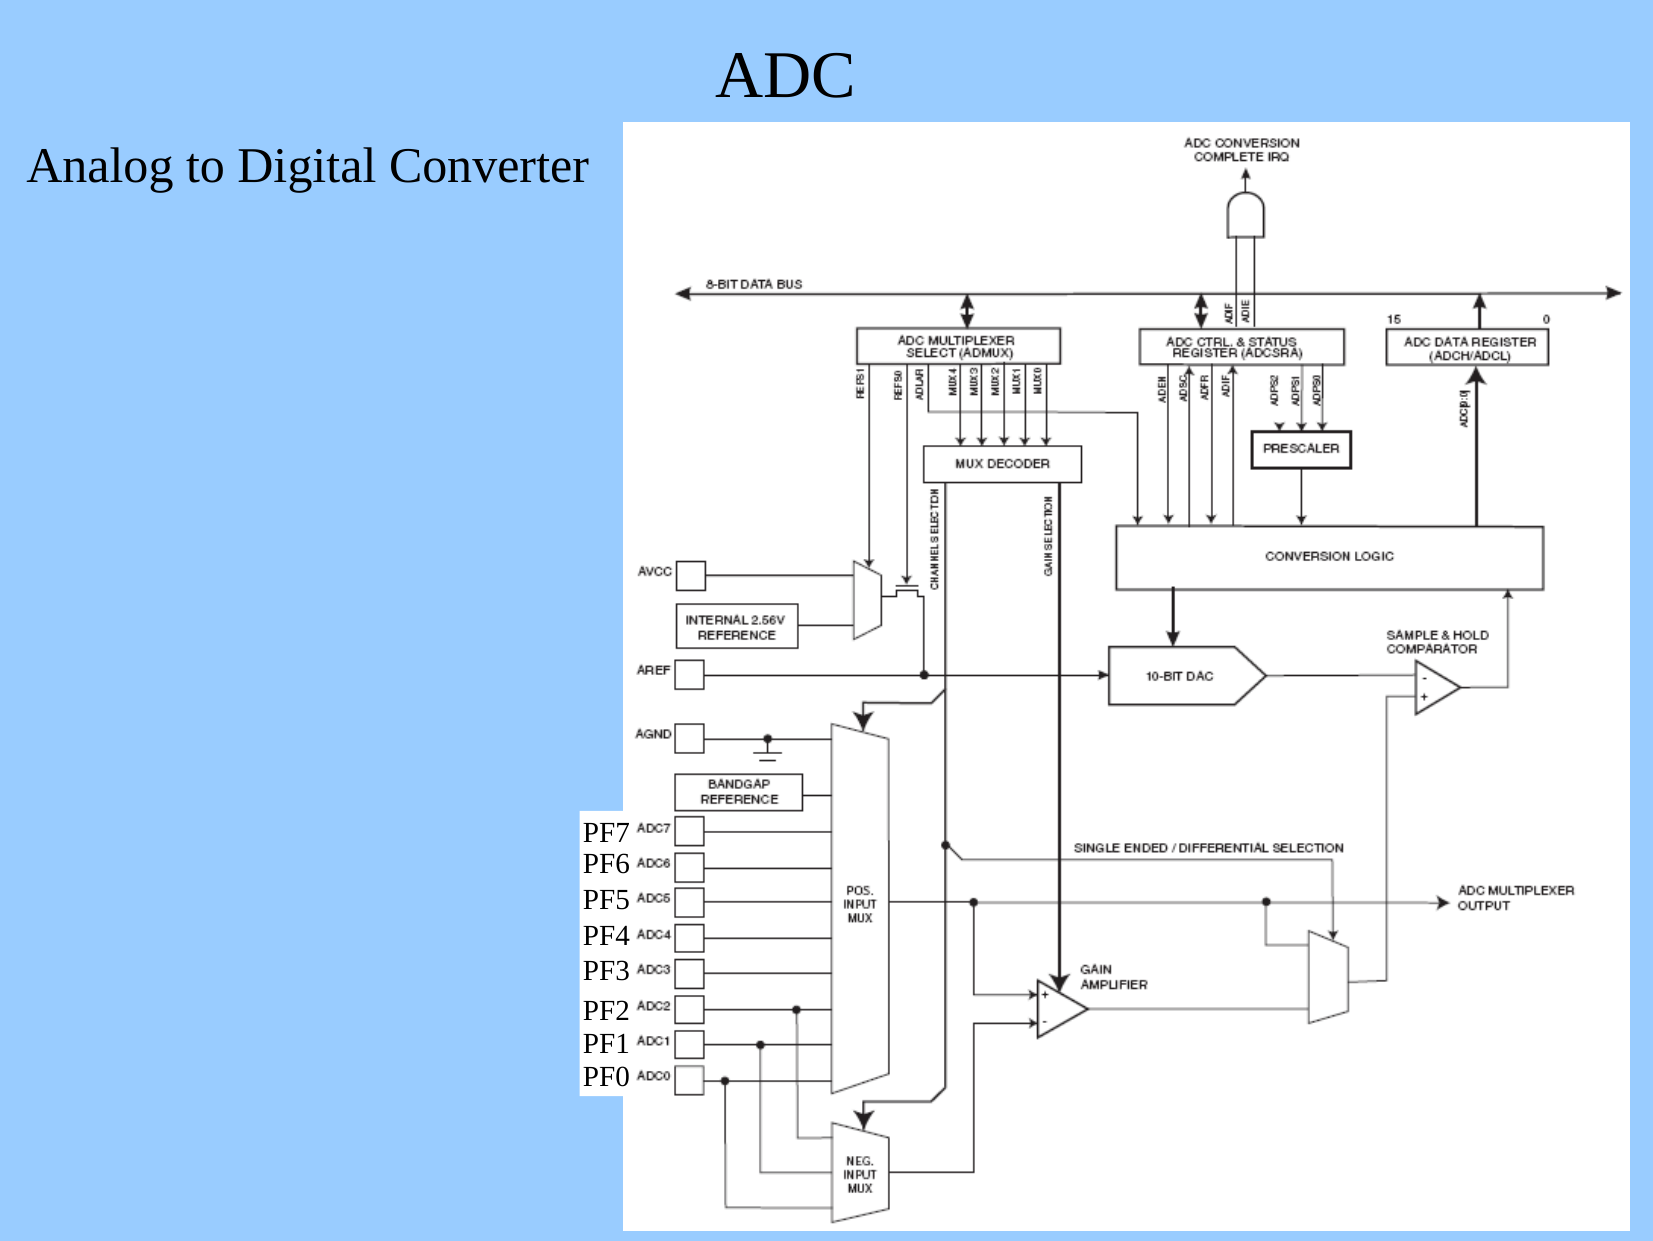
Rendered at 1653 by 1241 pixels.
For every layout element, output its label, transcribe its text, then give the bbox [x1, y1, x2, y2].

text_box PF4 [582, 917, 631, 951]
text_box PF6 [582, 845, 631, 878]
text_box PF3 [582, 952, 631, 985]
text_box Analog to Digital Converter [26, 134, 616, 216]
text_box PF1 [582, 1025, 631, 1058]
text_box PF5 [582, 881, 631, 914]
text_box PF0 [582, 1058, 631, 1091]
text_box PF7 [582, 814, 631, 845]
text_box [579, 810, 623, 1097]
text_box ADC [686, 33, 886, 122]
text_box PF2 [582, 992, 631, 1025]
picture [623, 122, 1630, 1231]
